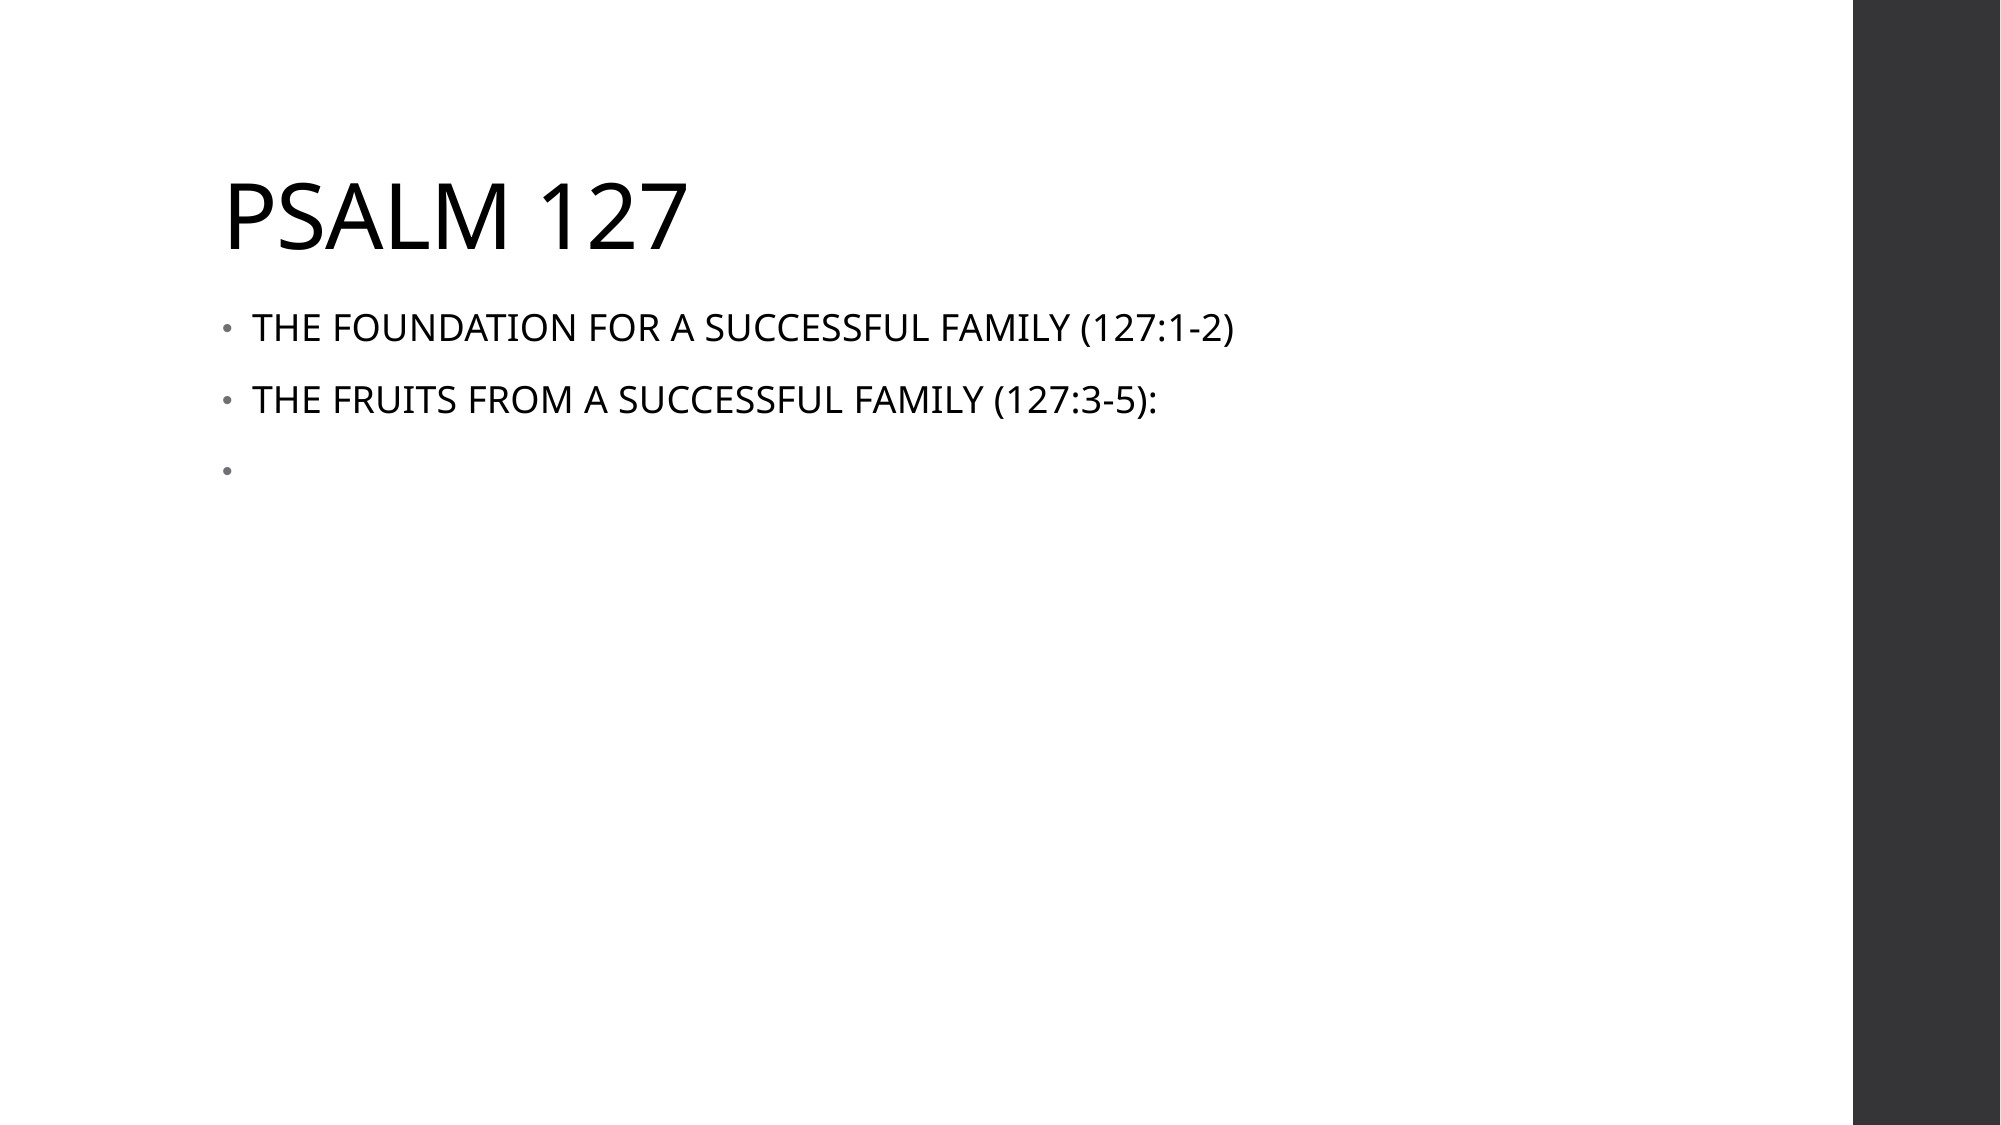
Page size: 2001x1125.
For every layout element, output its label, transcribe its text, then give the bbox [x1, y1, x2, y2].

list THE FOUNDATION FOR A SUCCESSFUL FAMILY (127:1-2) THE FRUITS FROM A SUCCESSFUL FAMILY (127:3-5): [206, 299, 1617, 1014]
title PSALM 127 [206, 60, 1797, 278]
